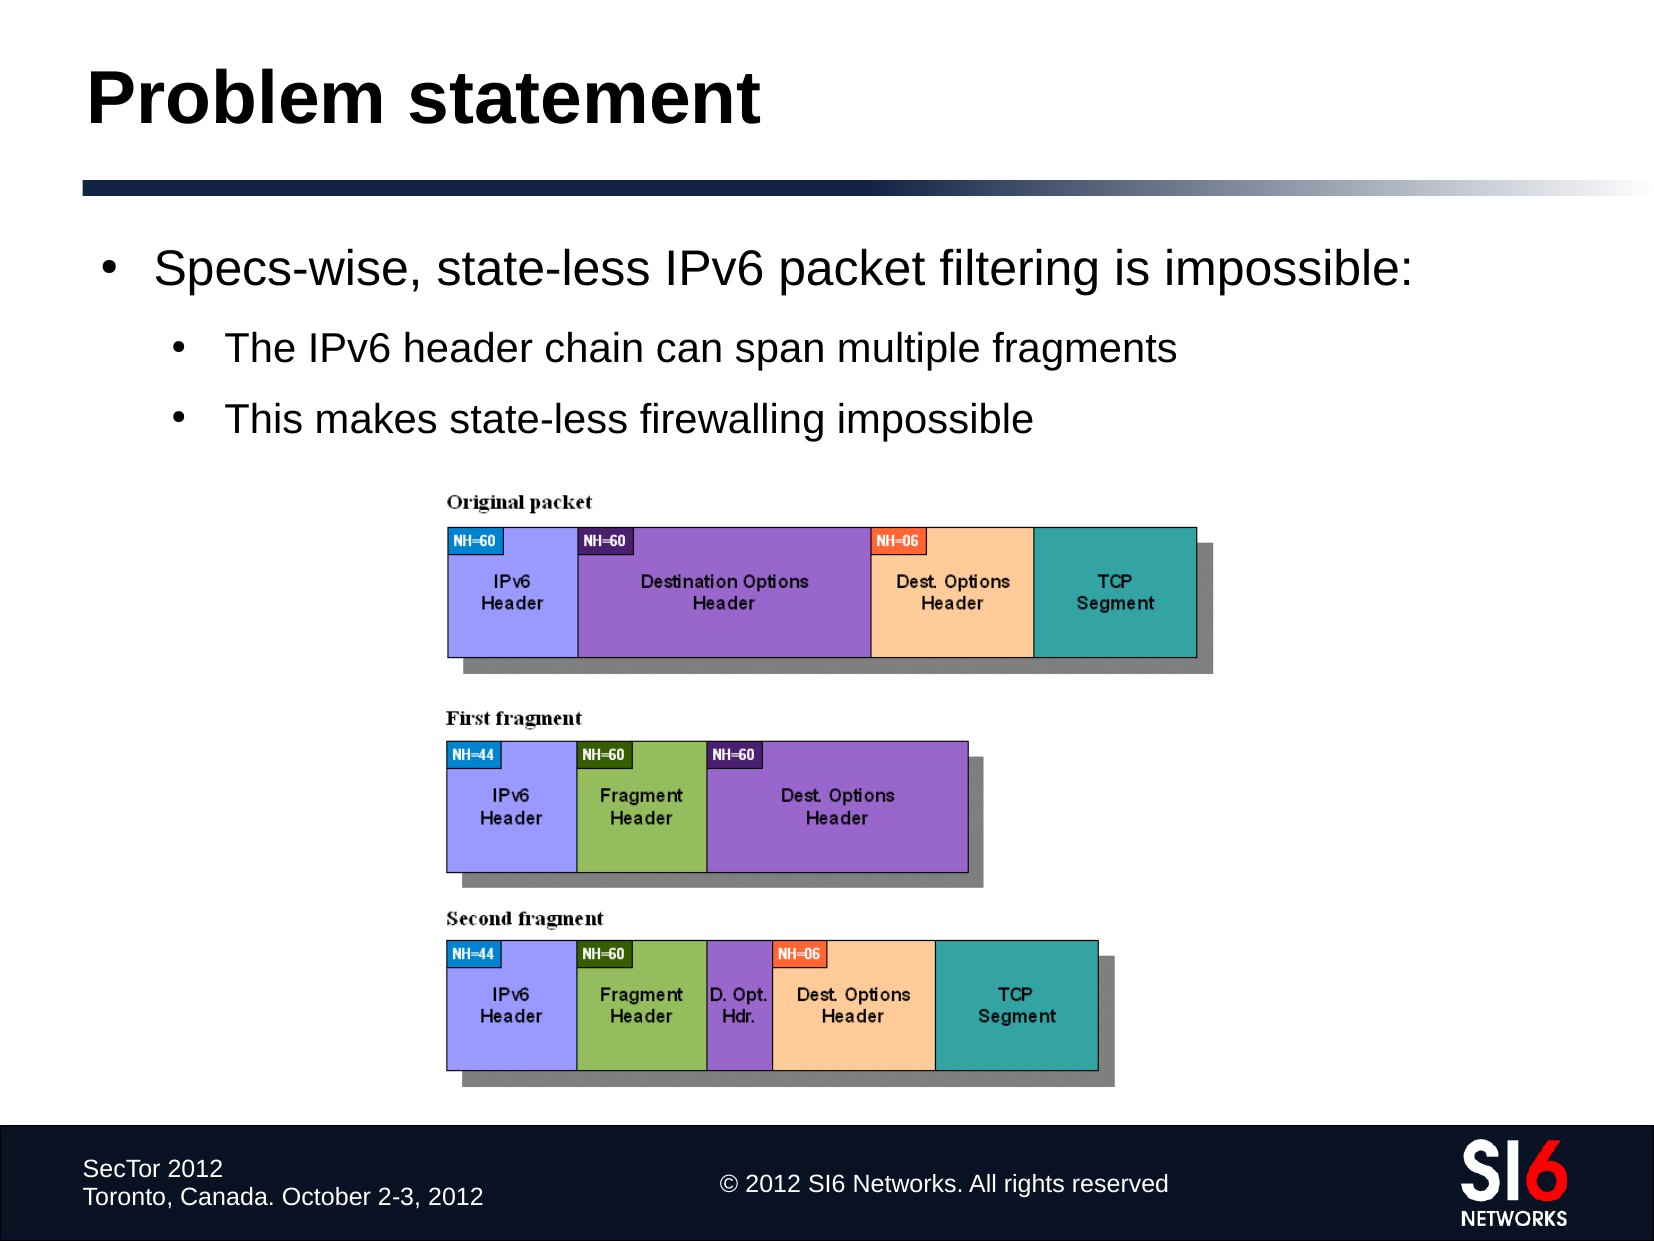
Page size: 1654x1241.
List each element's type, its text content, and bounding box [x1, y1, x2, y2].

title Problem statement [86, 30, 1576, 166]
list Specs-wise, state-less IPv6 packet filtering is impossible: The IPv6 header chain can span multiple fragments This makes state-less firewalling impossible [82, 240, 1571, 1059]
picture [1461, 1139, 1567, 1226]
picture [435, 493, 1220, 1096]
